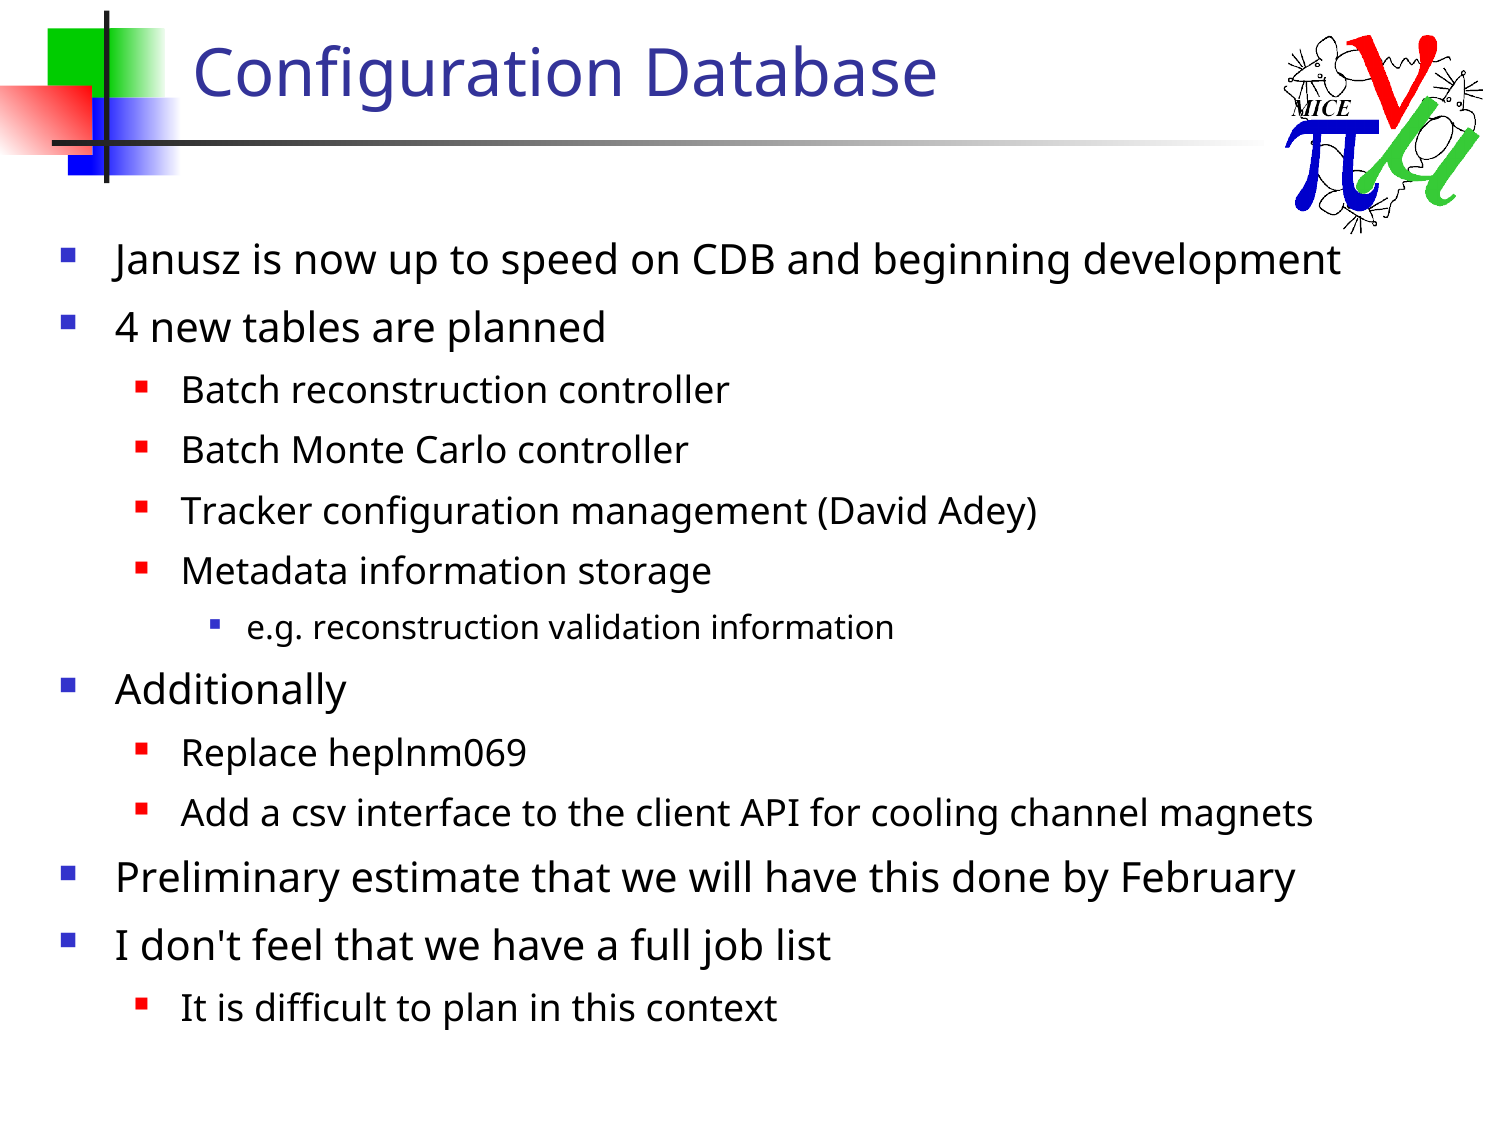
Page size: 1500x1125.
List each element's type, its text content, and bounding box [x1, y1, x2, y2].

list Janusz is now up to speed on CDB and beginning development 4 new tables are planned Batch reconstruction controller Batch Monte Carlo controller Tracker configuration management (David Adey) Metadata information storage e.g. reconstruction validation information Additionally Replace heplnm069 Add a csv interface to the client API for cooling channel magnets Preliminary estimate that we will have this done by February I don't feel that we have a full job list It is difficult to plan in this context [58, 229, 1471, 973]
title Configuration Database [191, 0, 1471, 164]
picture [1264, 5, 1500, 251]
